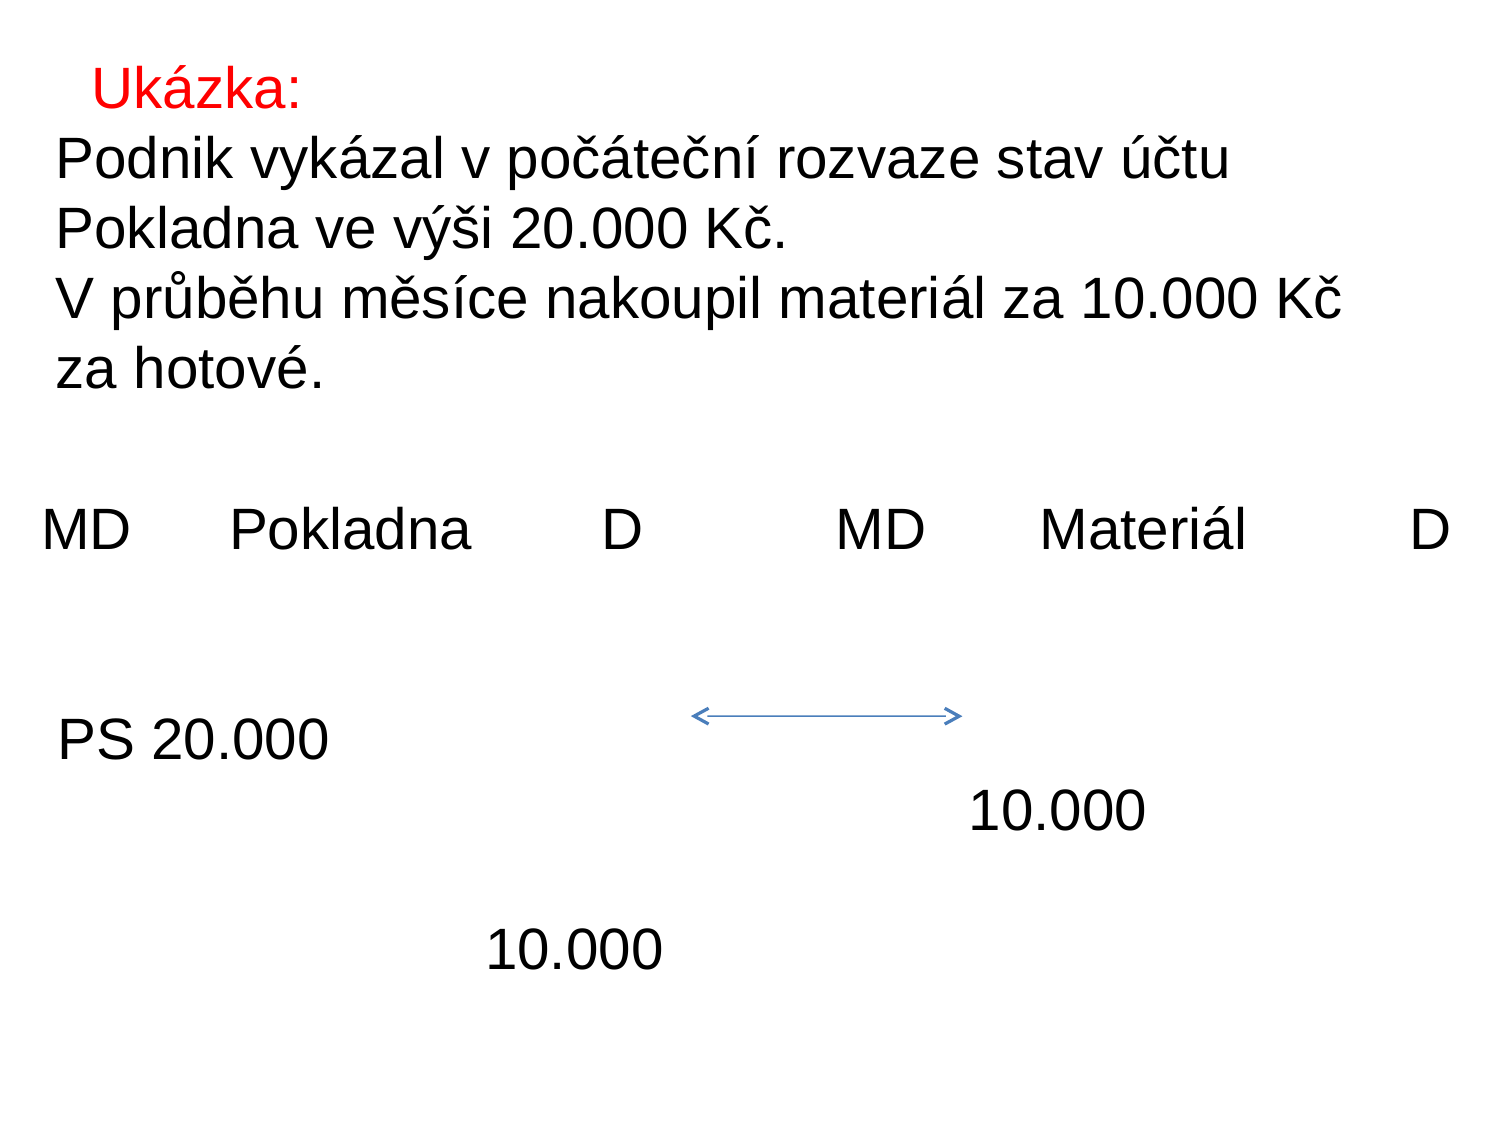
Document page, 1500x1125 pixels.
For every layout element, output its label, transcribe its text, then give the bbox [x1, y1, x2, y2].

table_header MD Pokladna D [41, 492, 664, 702]
table_cell 10.000 [836, 702, 1147, 982]
text_box Ukázka: Podnik vykázal v počáteční rozvaze stav účtu Pokladna ve výši 20.000 Kč. V průběhu měsíce nakoupil materiál za 10.000 Kč za hotové. [41, 42, 1459, 409]
table_header MD Materiál D [836, 492, 1459, 702]
table_cell 10.000 [353, 702, 664, 982]
table_cell [664, 792, 836, 837]
table_cell [664, 882, 836, 982]
table_cell [664, 837, 836, 882]
table_cell [664, 747, 836, 792]
table_cell [664, 702, 836, 747]
table_header [664, 492, 836, 702]
table_cell PS 20.000 [41, 702, 353, 982]
table_cell [1147, 702, 1459, 982]
